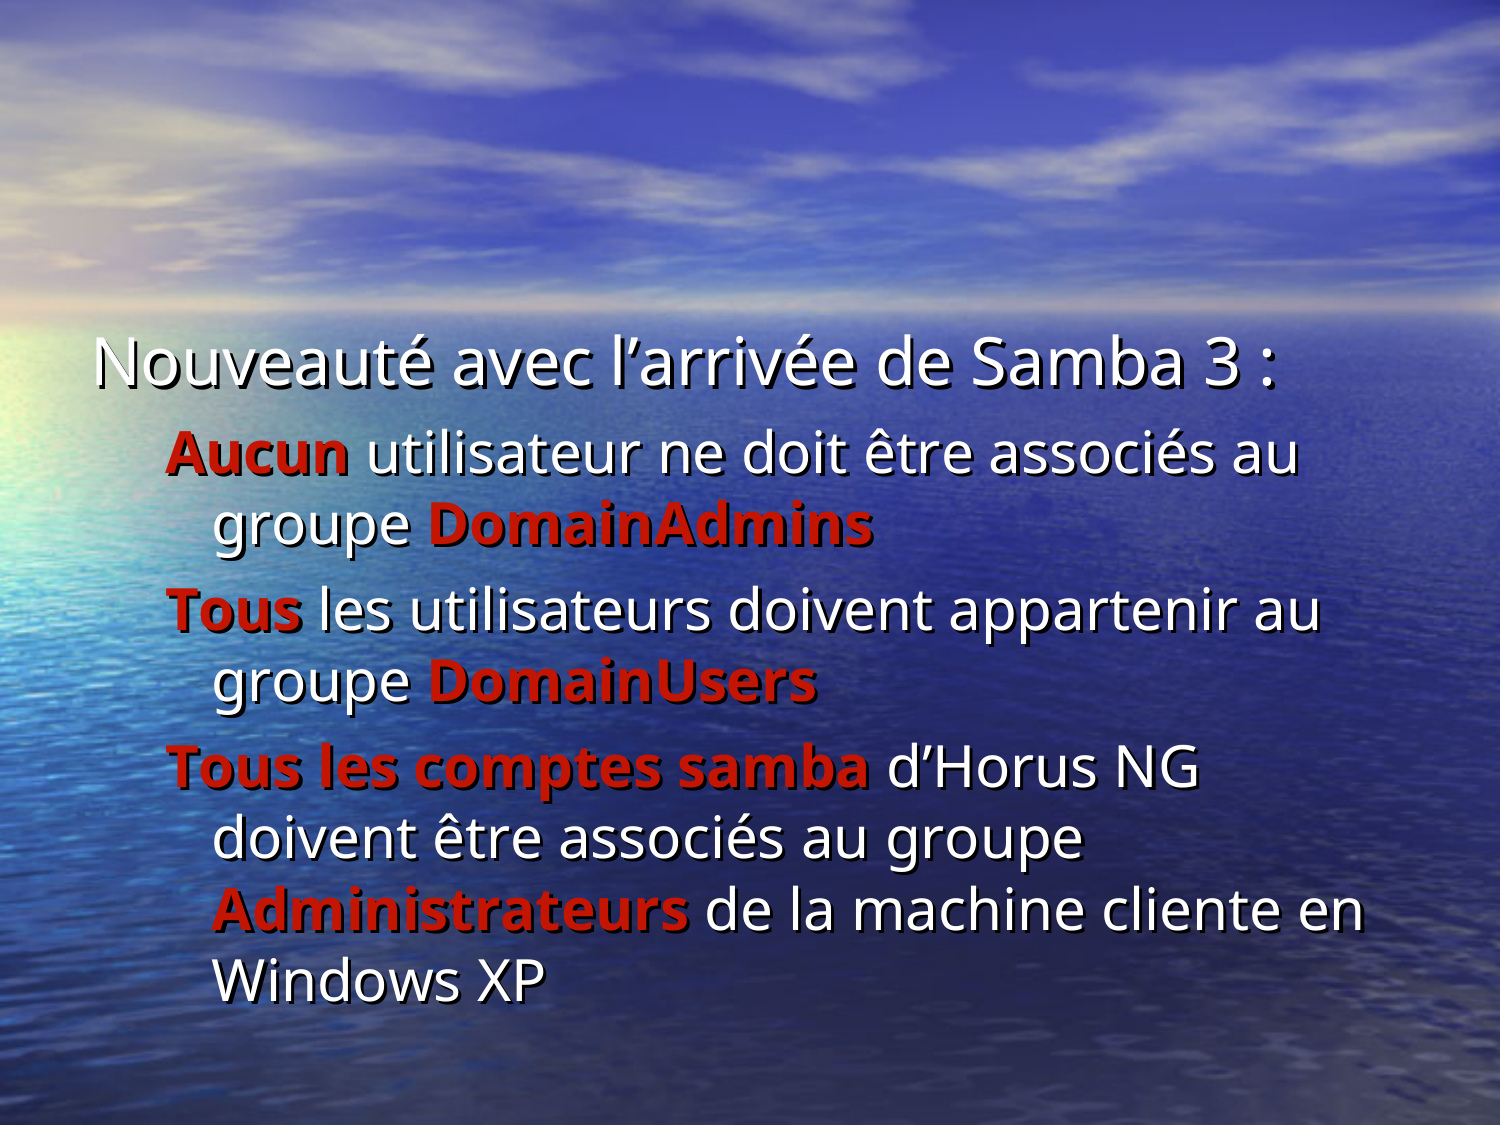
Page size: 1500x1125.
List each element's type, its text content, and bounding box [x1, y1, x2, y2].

list Nouveauté avec l’arrivée de Samba 3 : Aucun utilisateur ne doit être associés au groupe DomainAdmins Tous les utilisateurs doivent appartenir au groupe DomainUsers Tous les comptes samba d’Horus NG doivent être associés au groupe Administrateurs de la machine cliente en Windows XP [75, 312, 1426, 1007]
picture [0, 0, 1500, 1125]
title [75, 47, 1426, 276]
